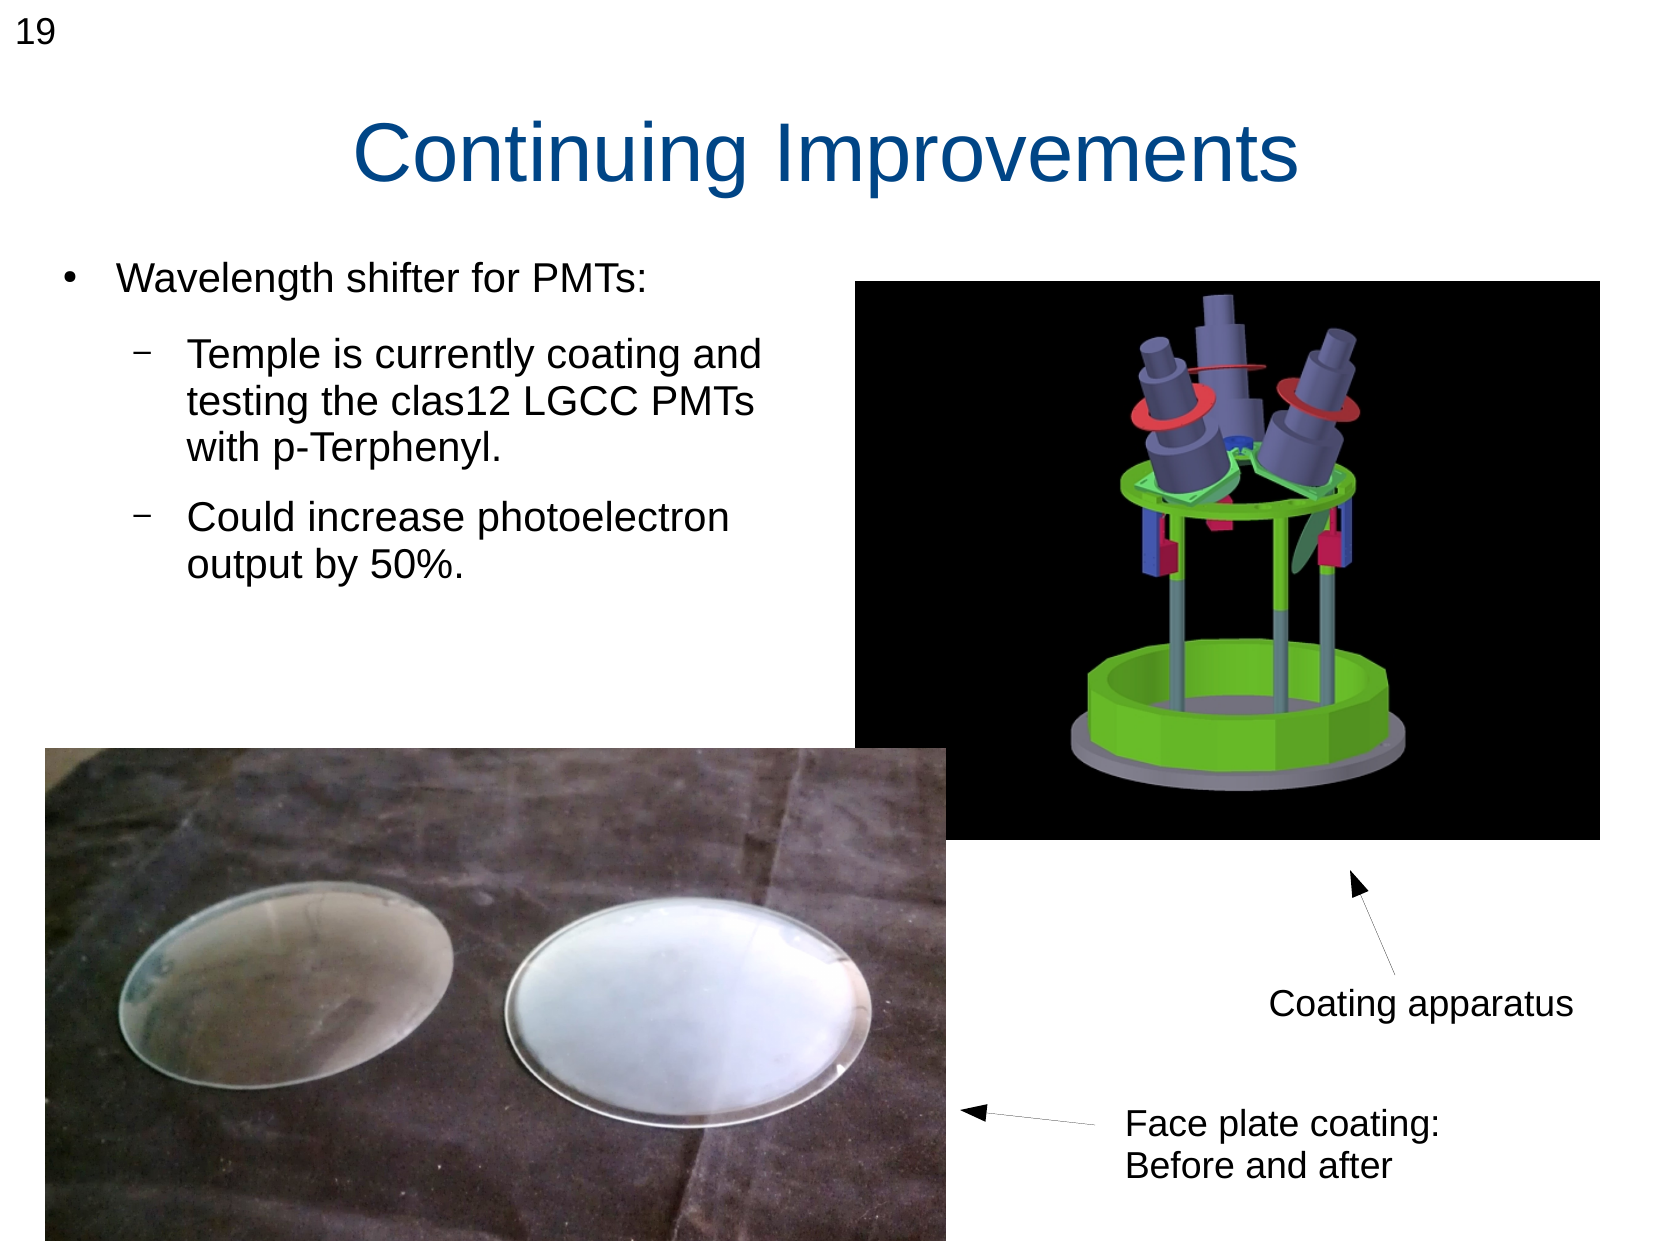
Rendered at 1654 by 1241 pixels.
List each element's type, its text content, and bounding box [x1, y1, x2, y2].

picture [45, 281, 1600, 1241]
text_box Coating apparatus [1253, 975, 1591, 1032]
title Continuing Improvements [82, 49, 1571, 257]
text_box 19 [0, 3, 72, 61]
list Wavelength shifter for PMTs: Temple is currently coating and testing the clas12 LGCC PMTs with p-Terphenyl. Could increase photoelectron output by 50%. [45, 255, 841, 748]
text_box Face plate coating: Before and after [1110, 1095, 1457, 1194]
